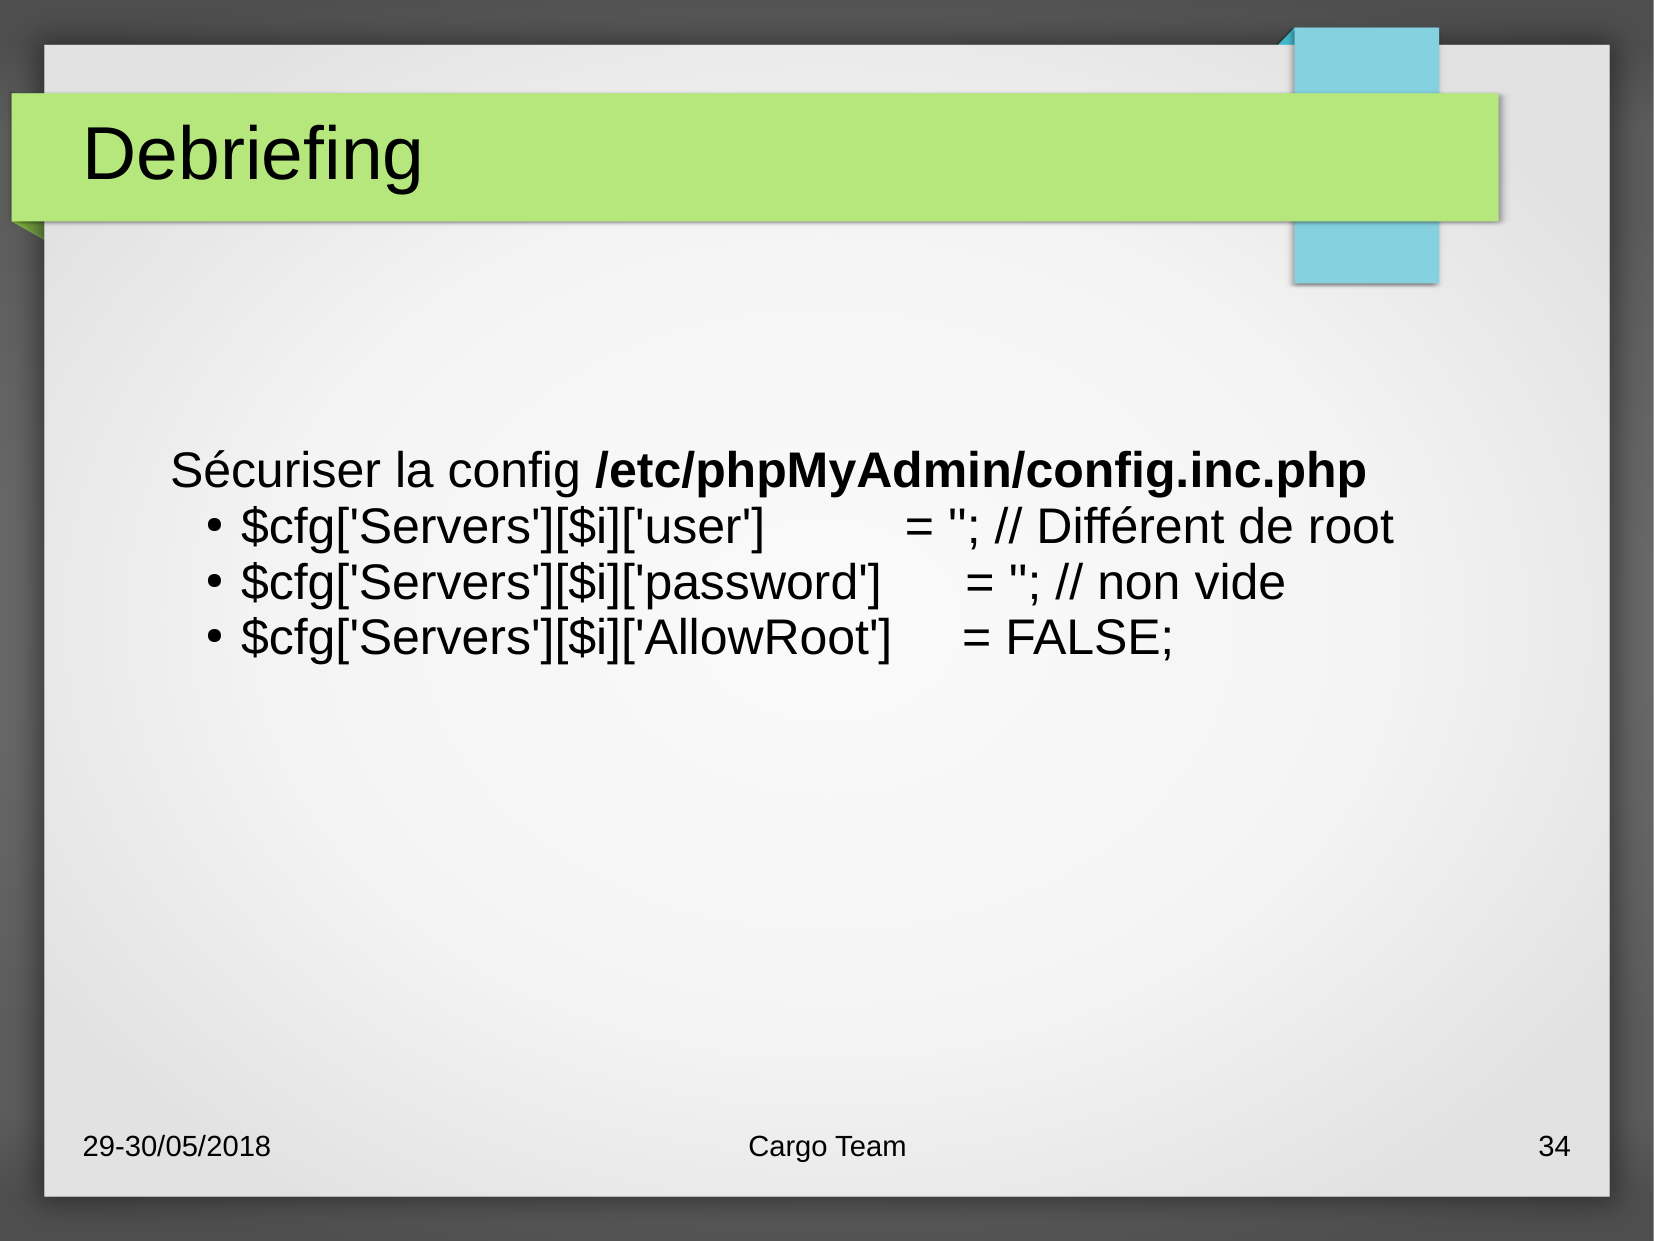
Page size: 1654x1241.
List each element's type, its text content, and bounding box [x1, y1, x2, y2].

picture [0, 0, 1654, 1241]
text_box Sécuriser la config /etc/phpMyAdmin/config.inc.php $cfg['Servers'][$i]['user'] = ''; // Différent de root $cfg['Servers'][$i]['password'] = ''; // non vide $cfg['Servers'][$i]['AllowRoot'] = FALSE; [120, 435, 1531, 638]
title Debriefing [82, 94, 1264, 213]
